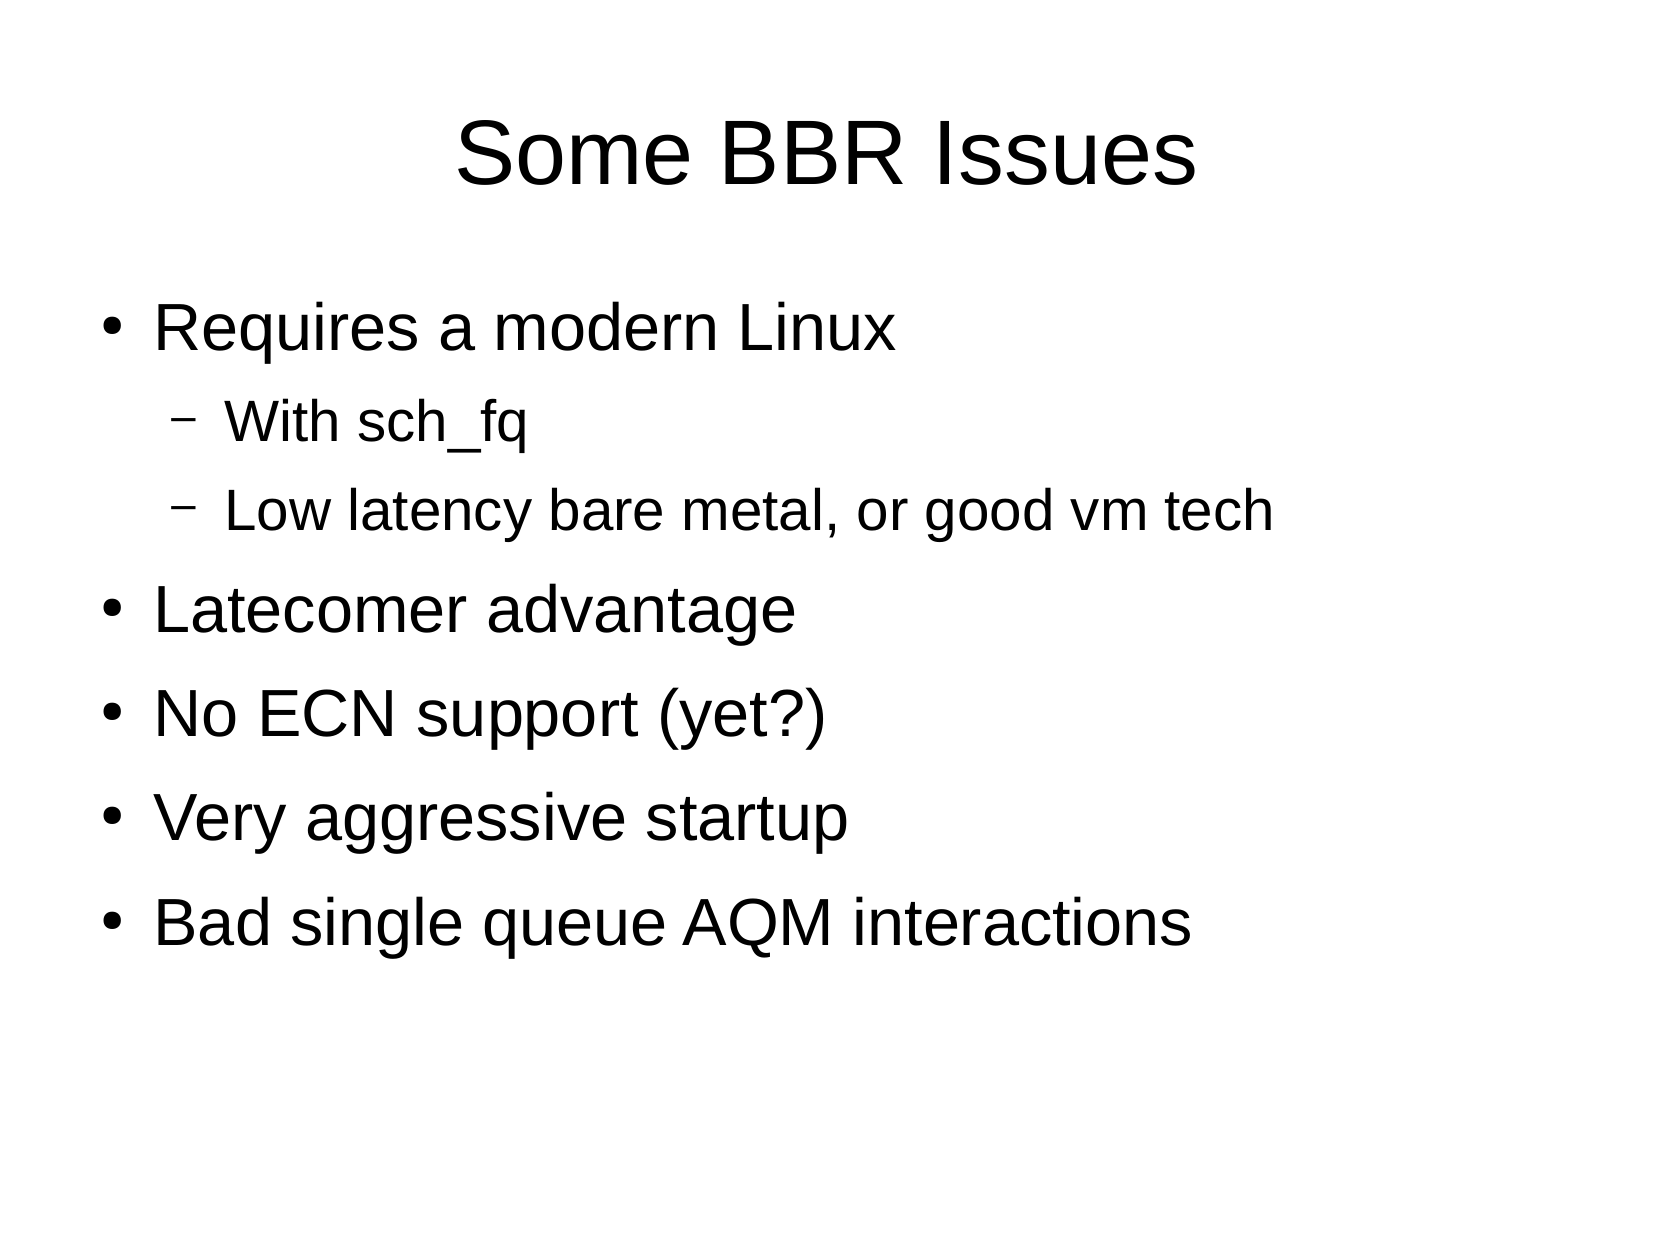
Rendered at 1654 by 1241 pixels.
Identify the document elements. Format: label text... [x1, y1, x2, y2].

list Requires a modern Linux With sch_fq Low latency bare metal, or good vm tech Latecomer advantage No ECN support (yet?) Very aggressive startup Bad single queue AQM interactions [82, 290, 1571, 1010]
title Some BBR Issues [82, 49, 1571, 257]
